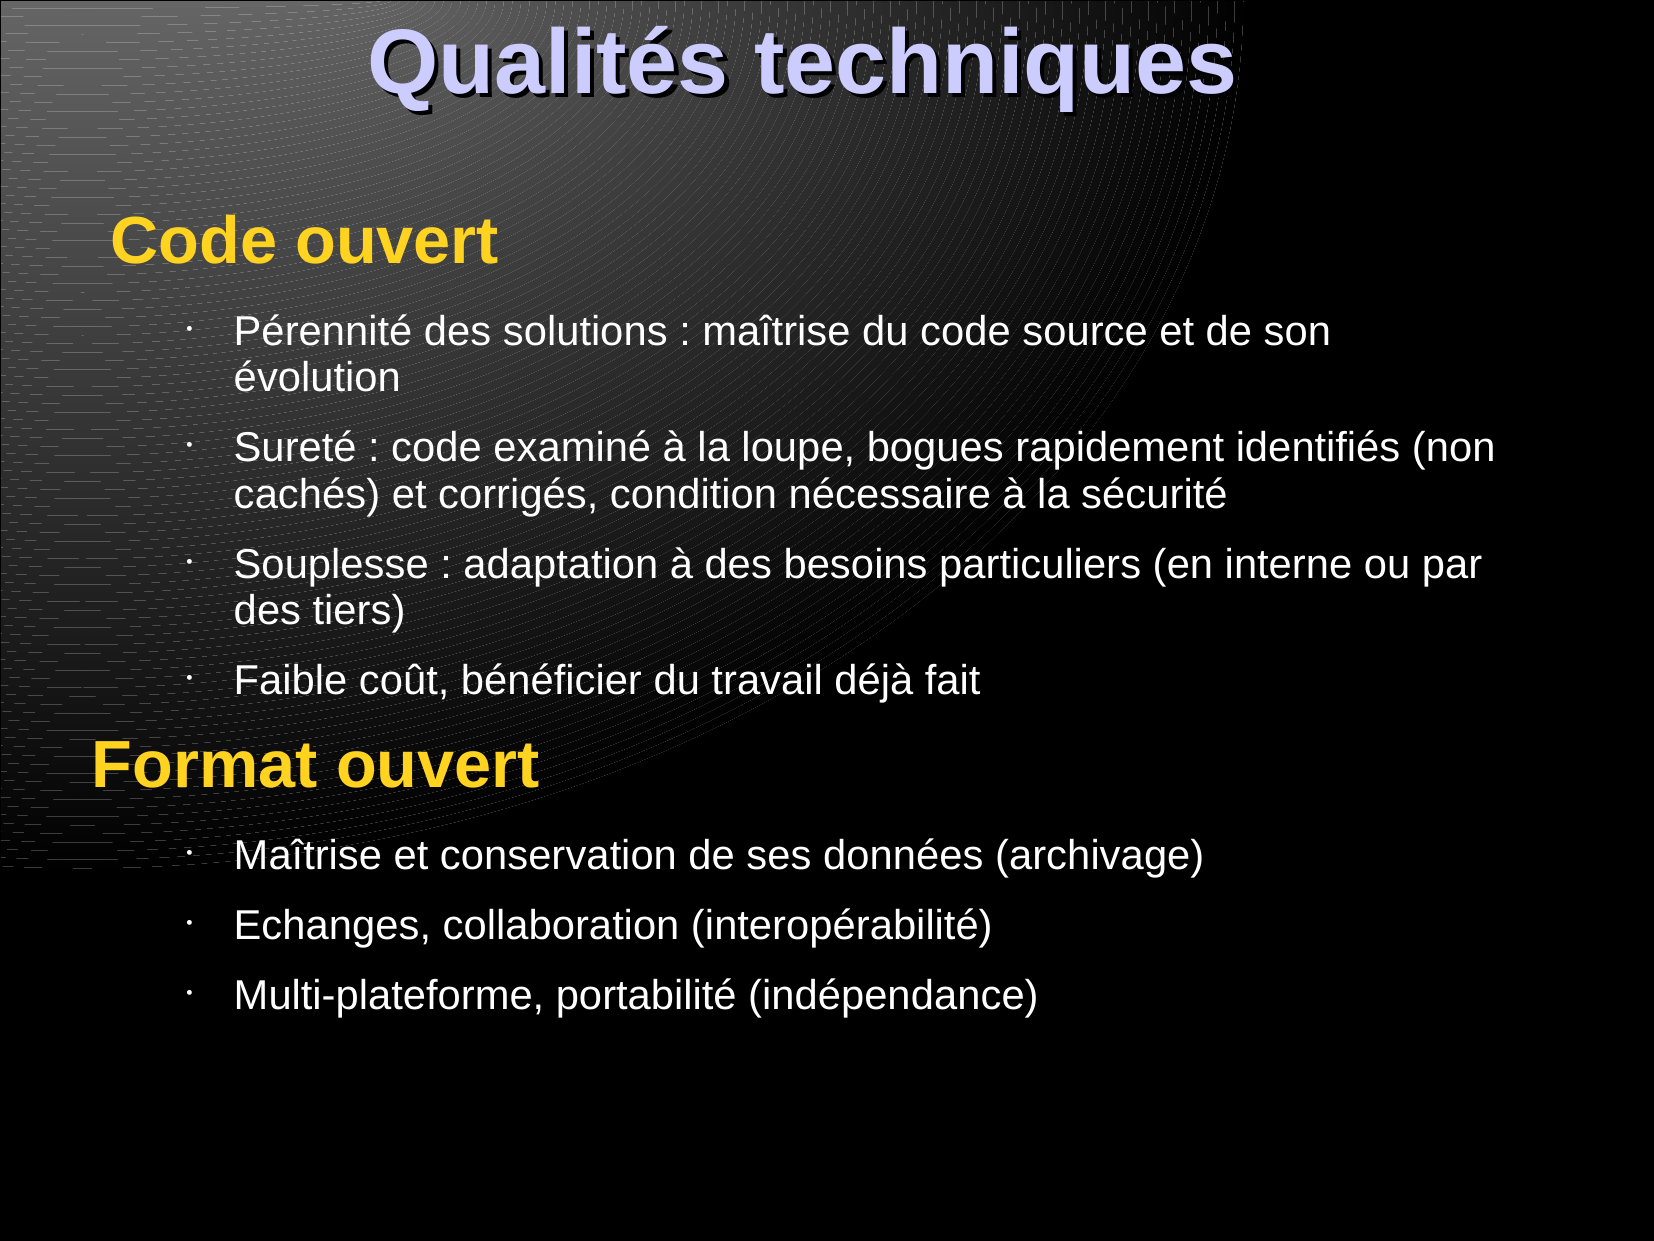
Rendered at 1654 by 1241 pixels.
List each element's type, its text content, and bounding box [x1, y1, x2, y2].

title Qualités techniques [59, 5, 1548, 119]
list Code ouvert Pérennité des solutions : maîtrise du code source et de son évolution Sureté : code examiné à la loupe, bogues rapidement identifiés (non cachés) et corrigés, condition nécessaire à la sécurité Souplesse : adaptation à des besoins particuliers (en interne ou par des tiers) Faible coût, bénéficier du travail déjà fait Format ouvert Maîtrise et conservation de ses données (archivage) Echanges, collaboration (interopérabilité) Multi-plateforme, portabilité (indépendance) [91, 203, 1504, 1019]
